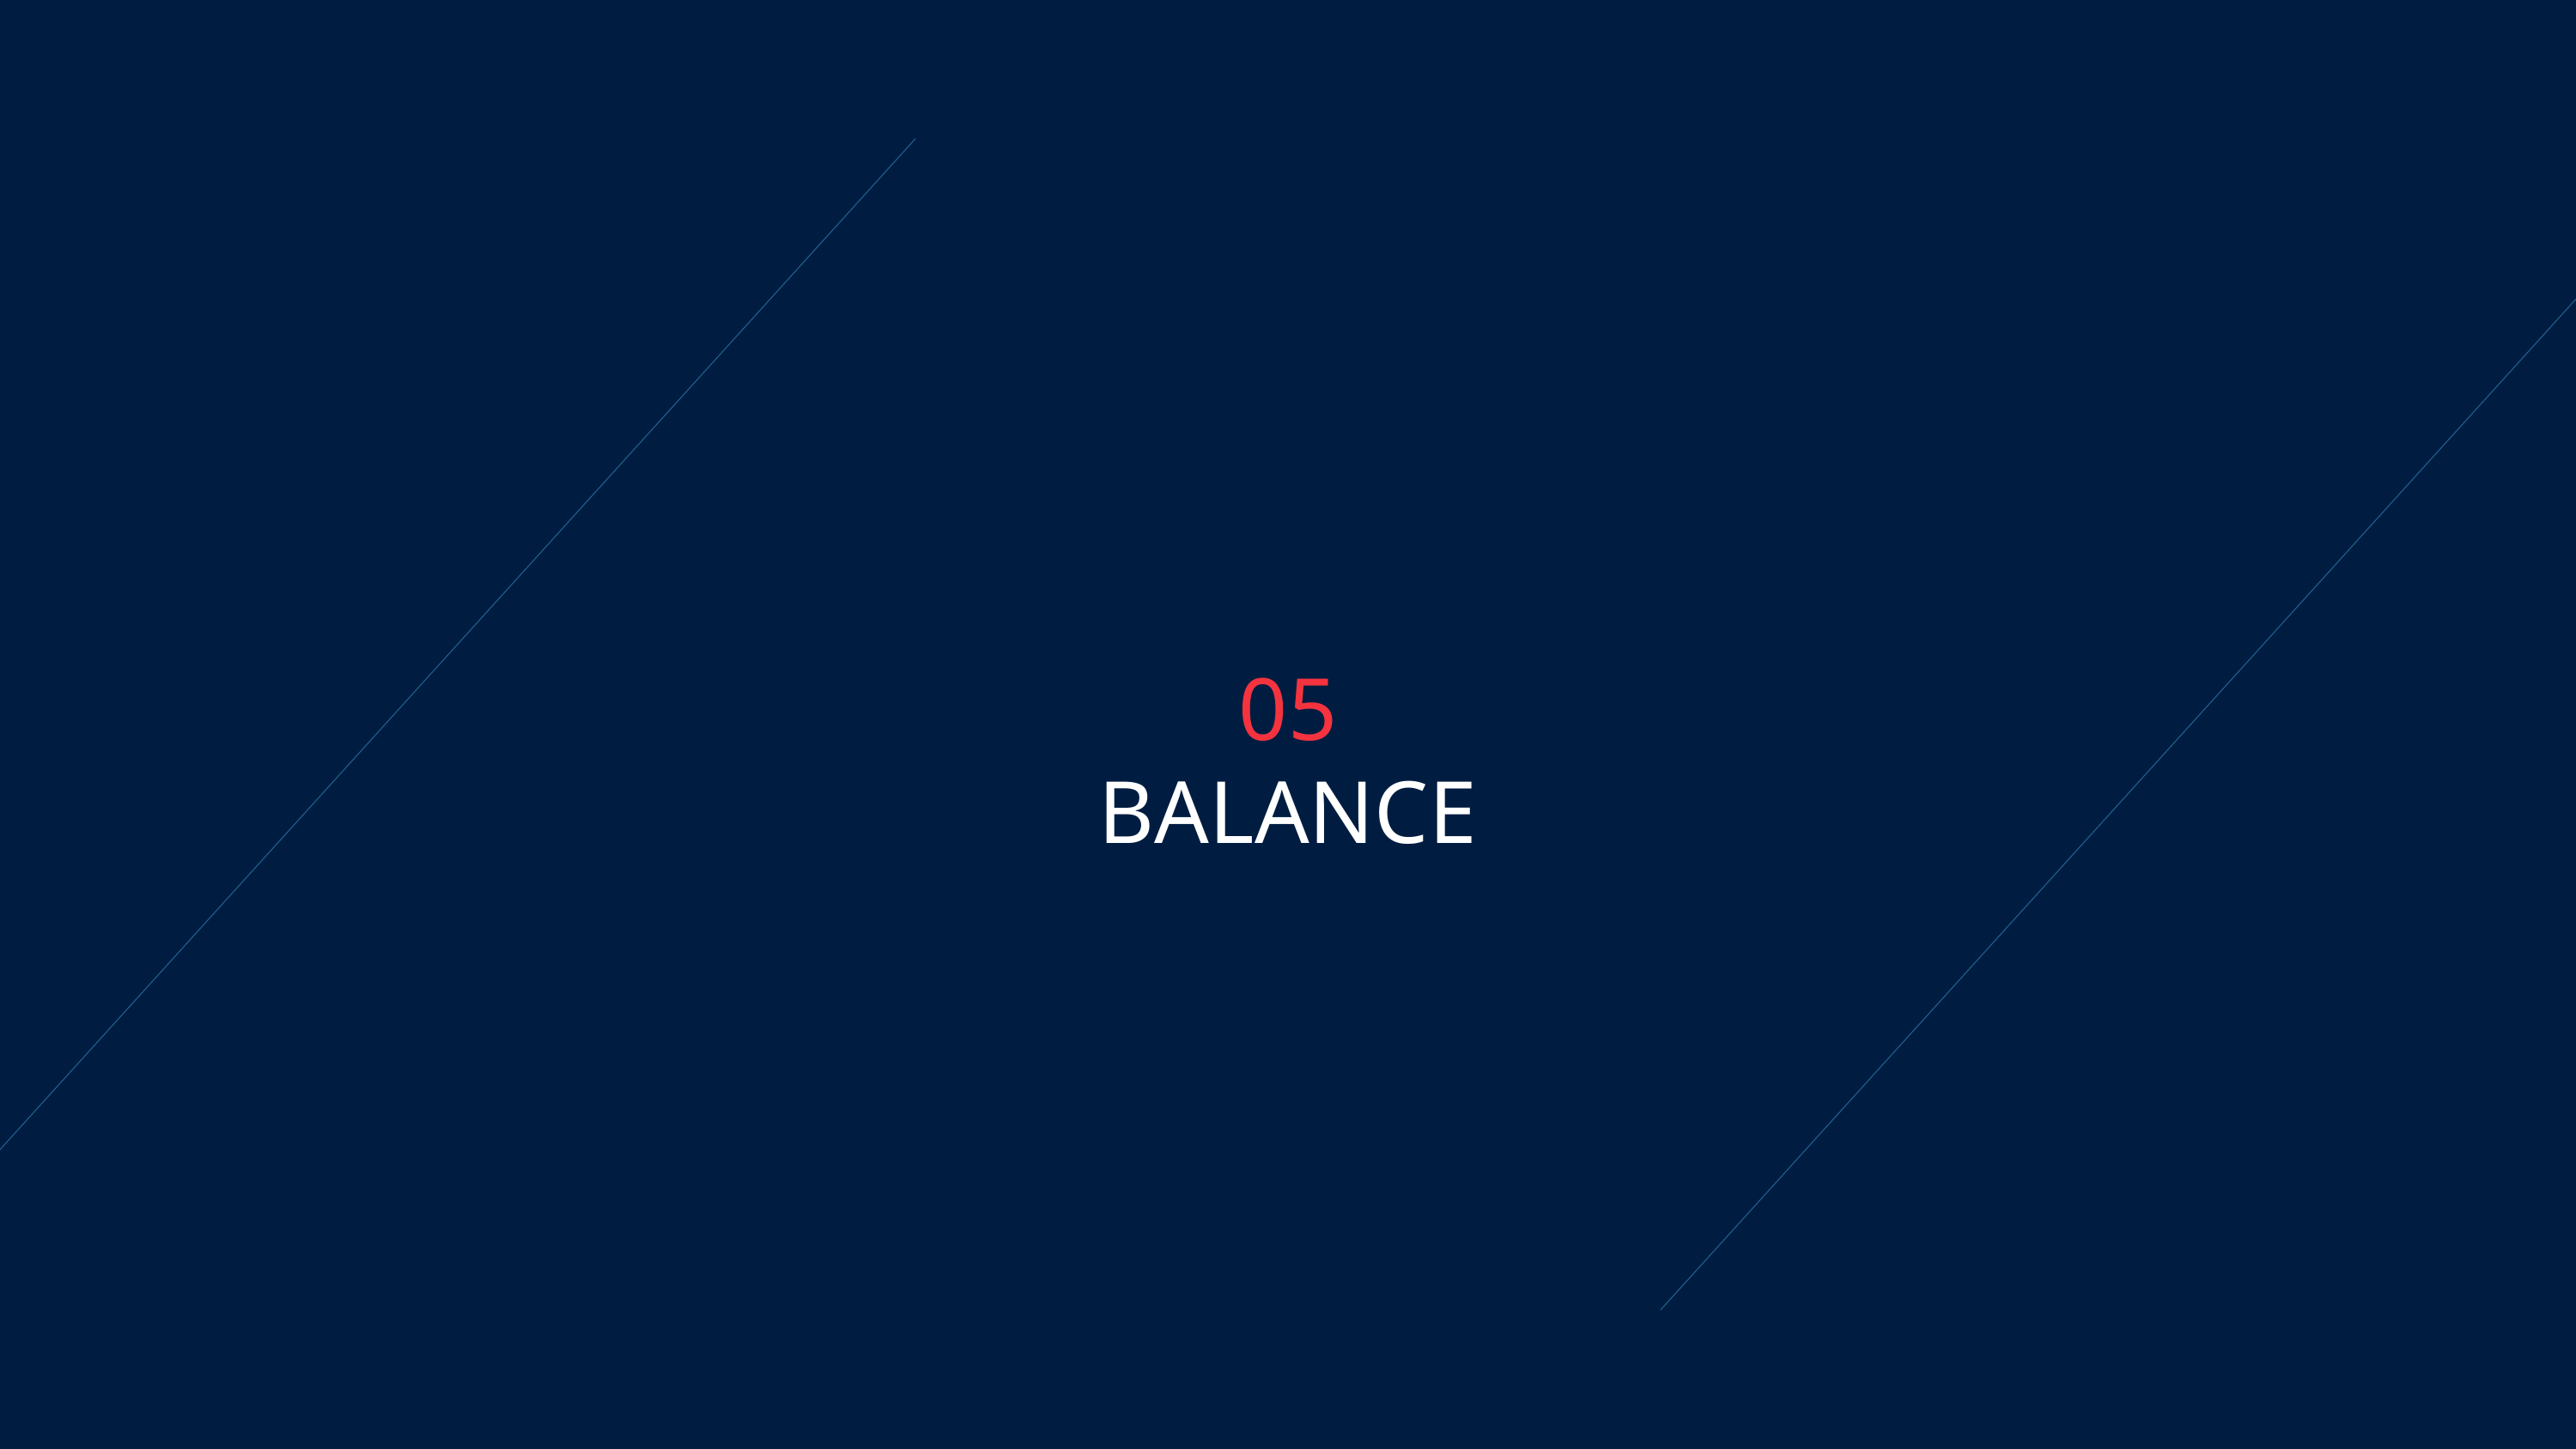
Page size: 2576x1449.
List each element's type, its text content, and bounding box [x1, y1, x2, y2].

list 05 BALANCE [240, 647, 2336, 869]
